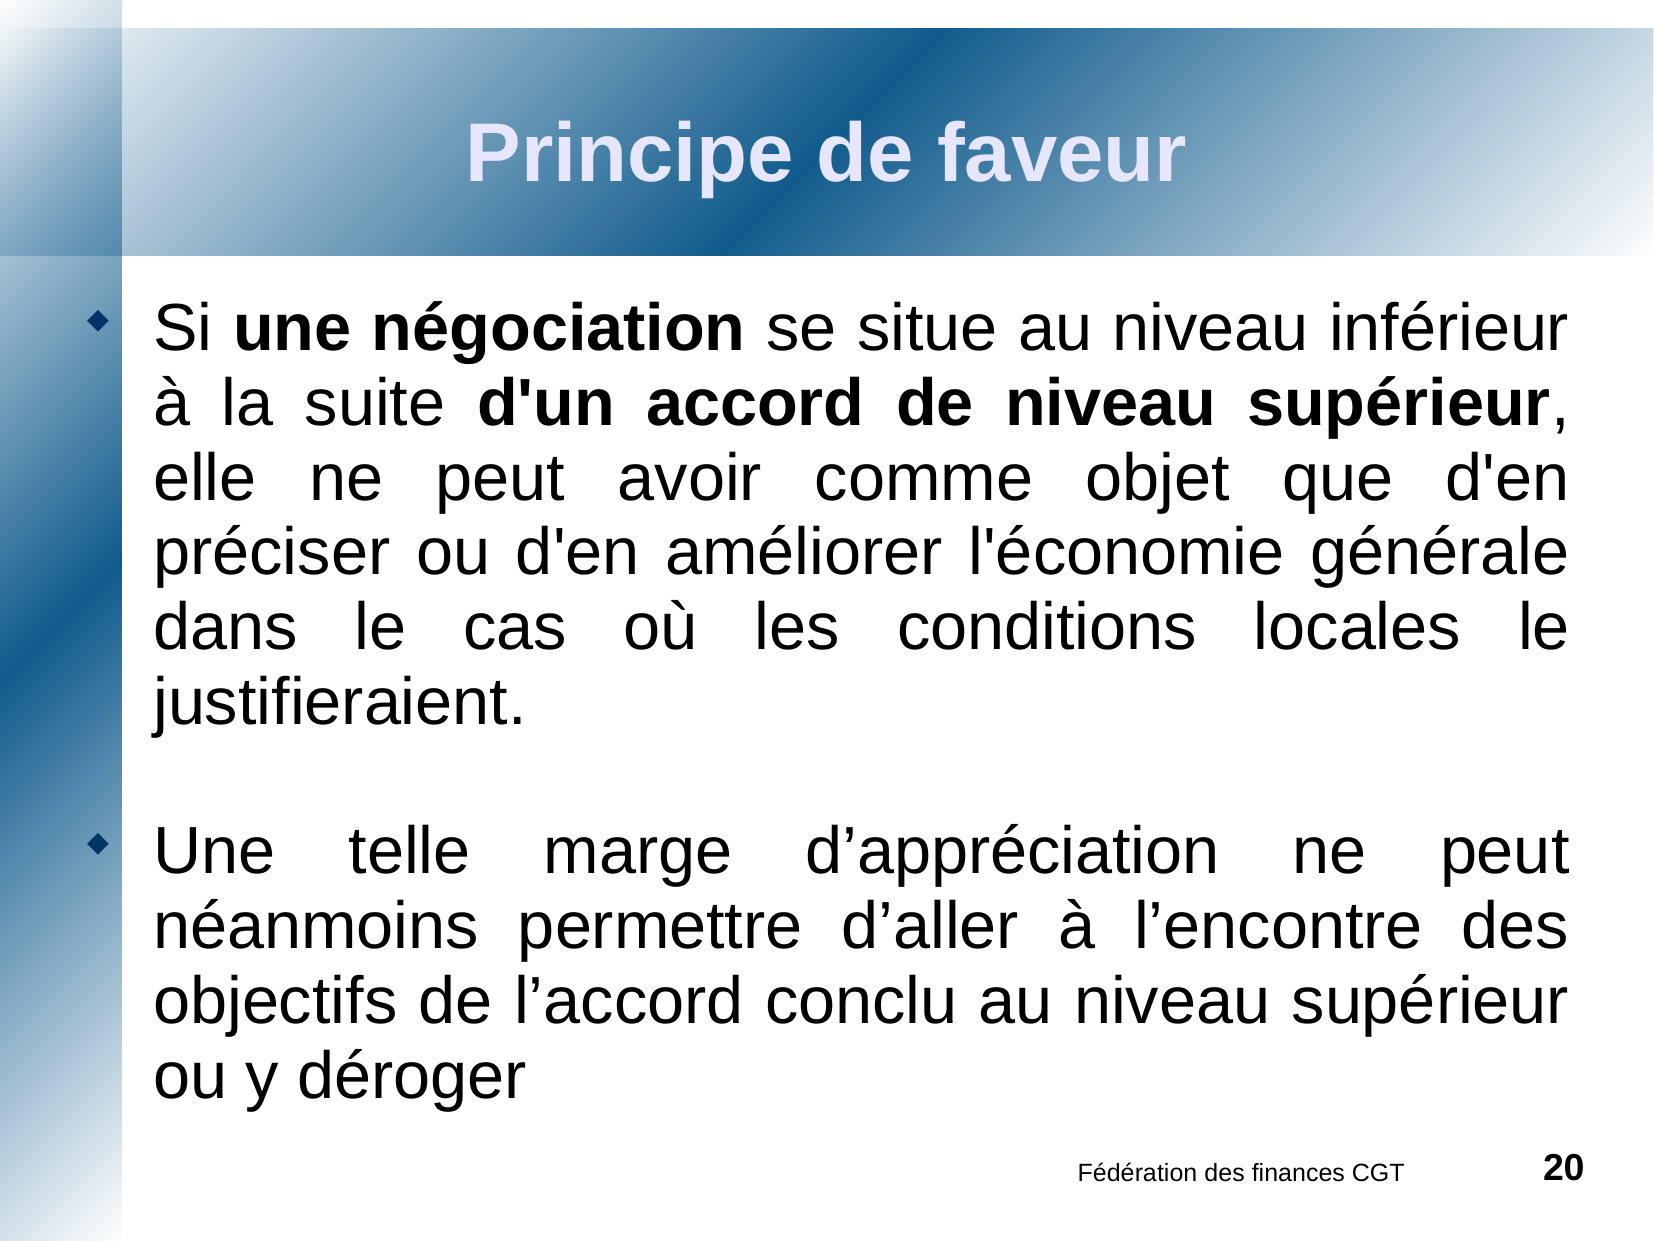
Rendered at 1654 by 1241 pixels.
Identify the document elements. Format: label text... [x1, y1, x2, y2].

title Principe de faveur [82, 56, 1571, 249]
text_box Fédération des finances CGT [1062, 1151, 1528, 1209]
list Si une négociation se situe au niveau inférieur à la suite d'un accord de niveau supérieur, elle ne peut avoir comme objet que d'en préciser ou d'en améliorer l'économie générale dans le cas où les conditions locales le justifieraient. Une telle marge d’appréciation ne peut néanmoins permettre d’aller à l’encontre des objectifs de l’accord conclu au niveau supérieur ou y déroger [82, 290, 1571, 1113]
text_box <numéro> [1528, 1139, 1654, 1211]
